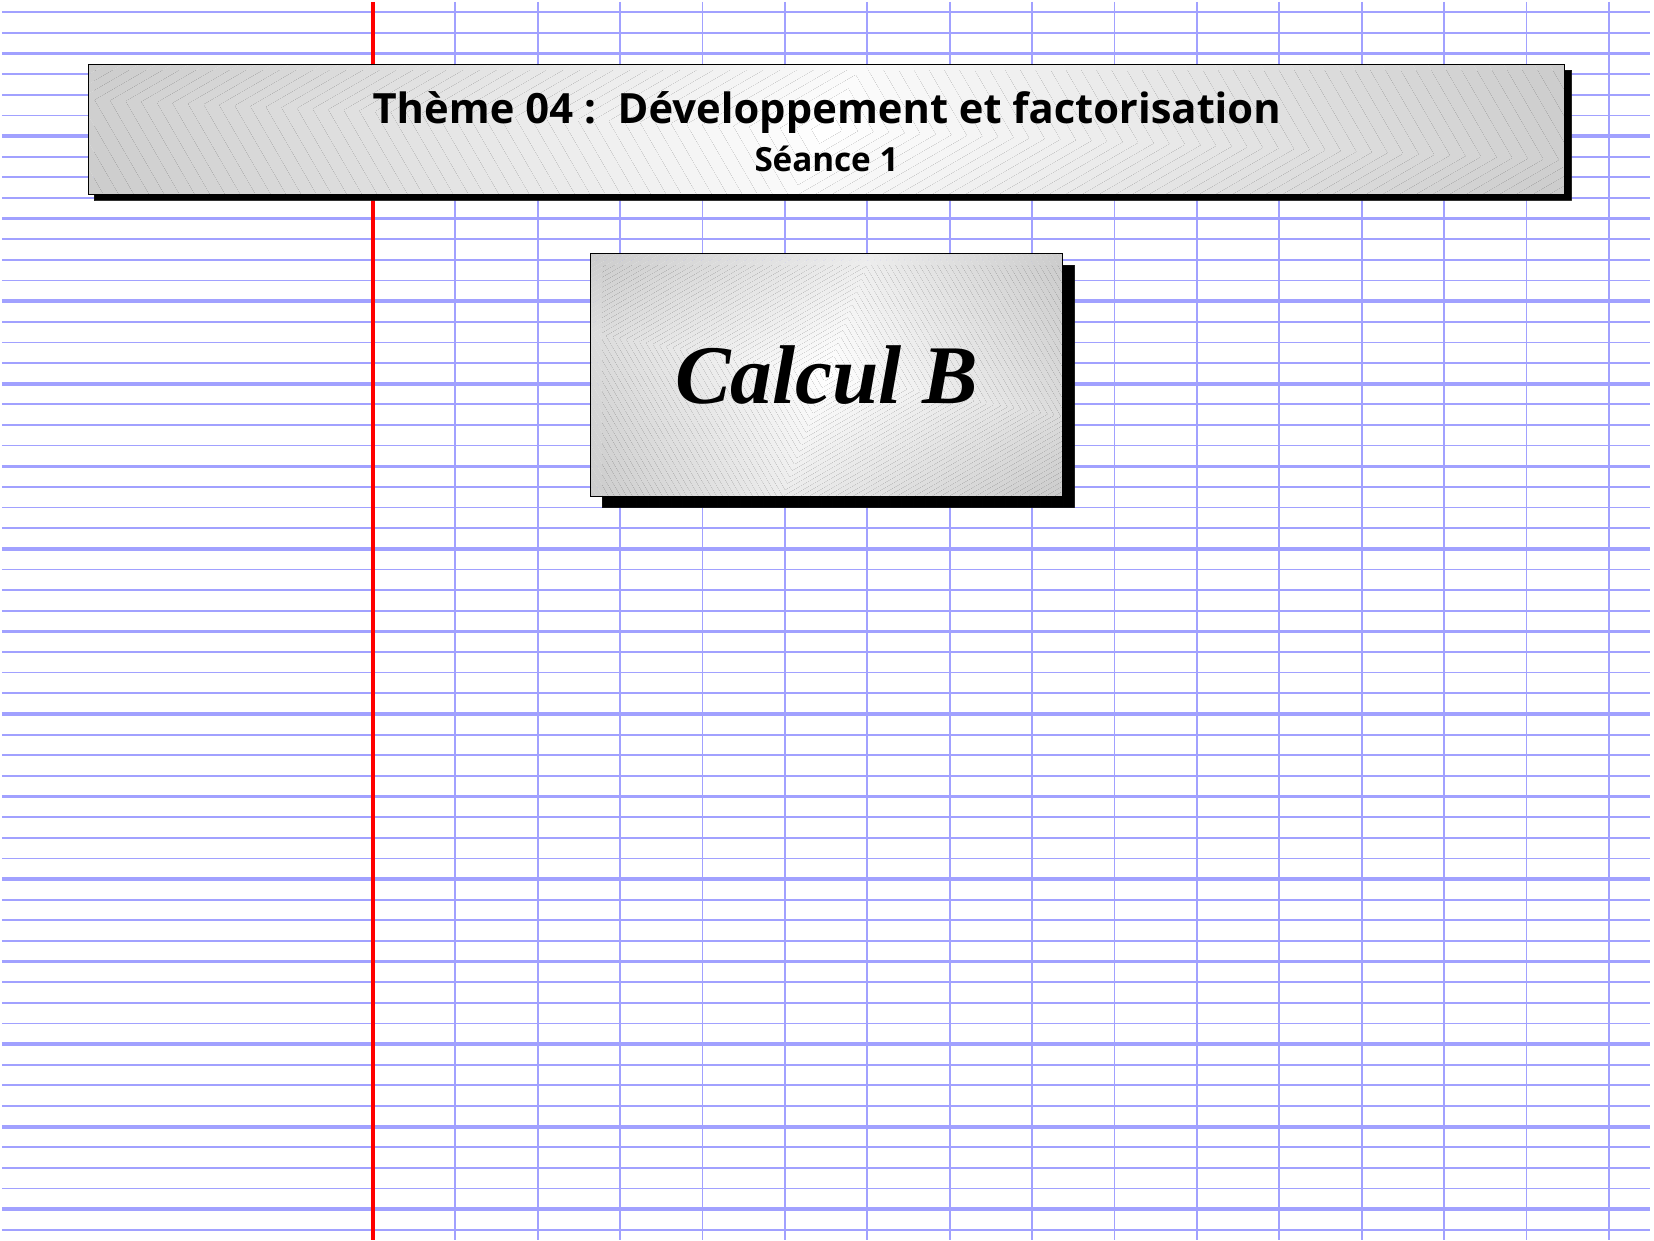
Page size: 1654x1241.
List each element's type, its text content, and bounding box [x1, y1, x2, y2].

text_box Thème 04 : Développement et factorisation Séance 1 [88, 64, 1565, 195]
picture [0, 0, 1654, 1241]
text_box Calcul B [590, 253, 1063, 497]
